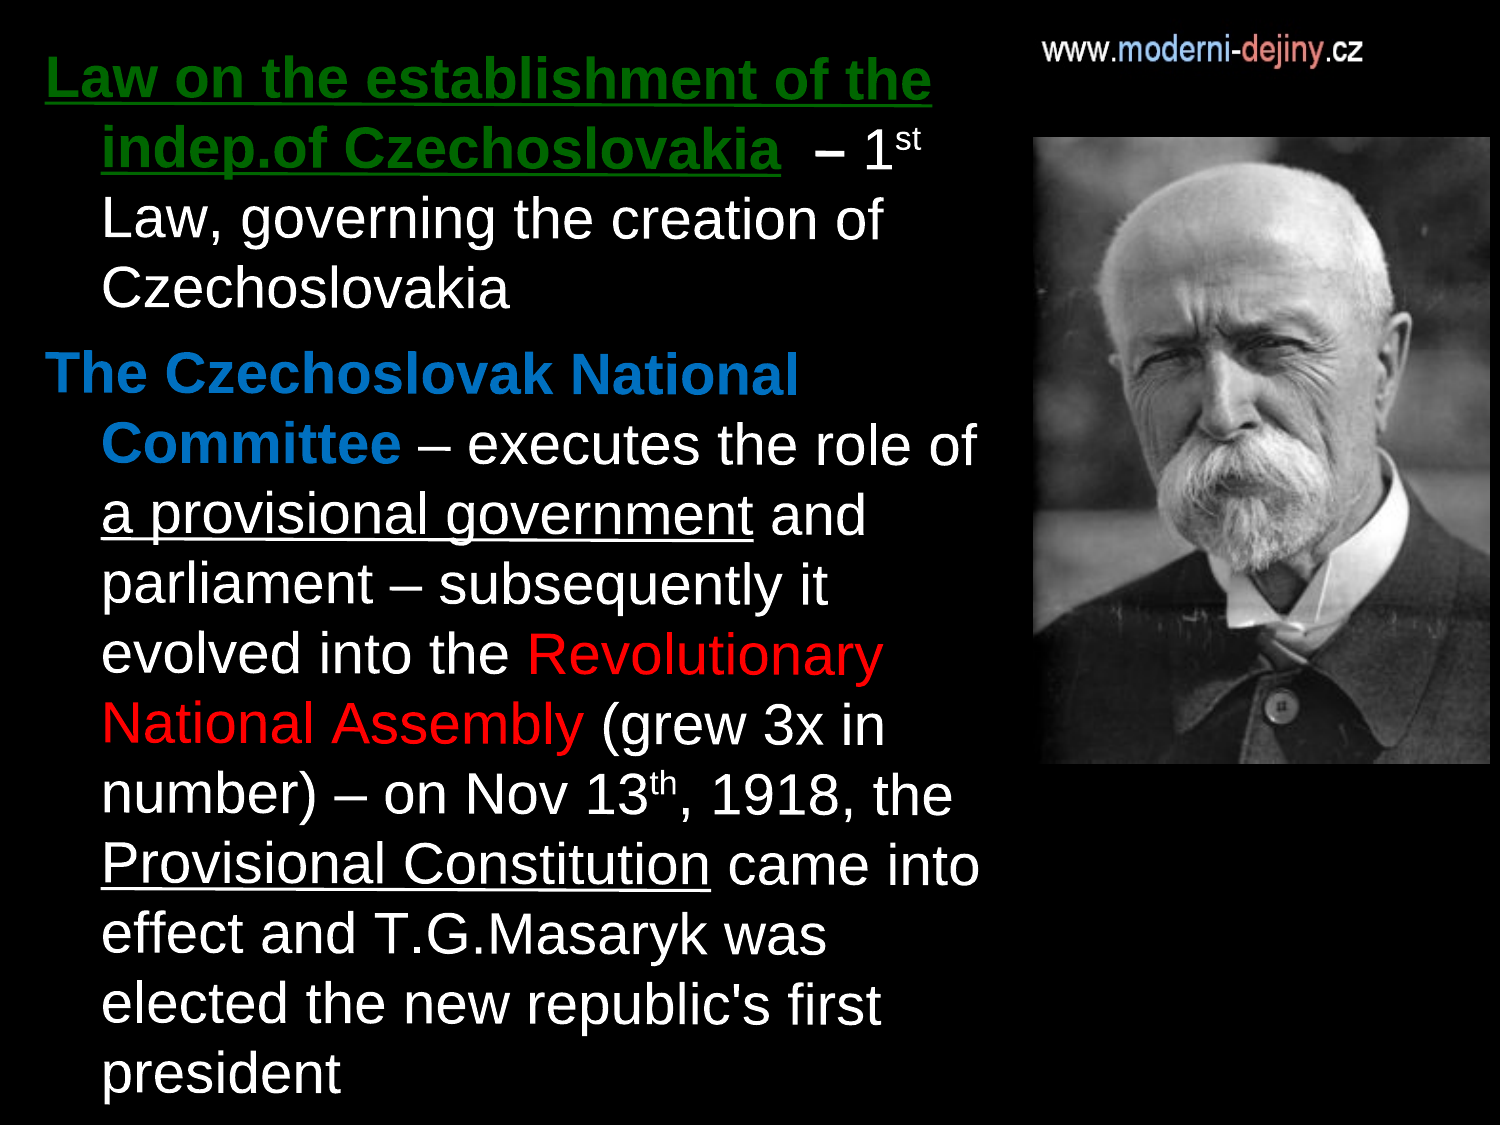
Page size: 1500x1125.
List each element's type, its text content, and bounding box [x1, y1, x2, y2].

text_box Law on the establishment of the indep.of Czechoslovakia – 1st Law, governing the creation of Czechoslovakia The Czechoslovak National Committee – executes the role of a provisional government and parliament – subsequently it evolved into the Revolutionary National Assembly (grew 3x in number) – on Nov 13th, 1918, the Provisional Constitution came into effect and T.G.Masaryk was elected the new republic's first president [29, 30, 1033, 1086]
picture [0, 0, 1500, 1125]
